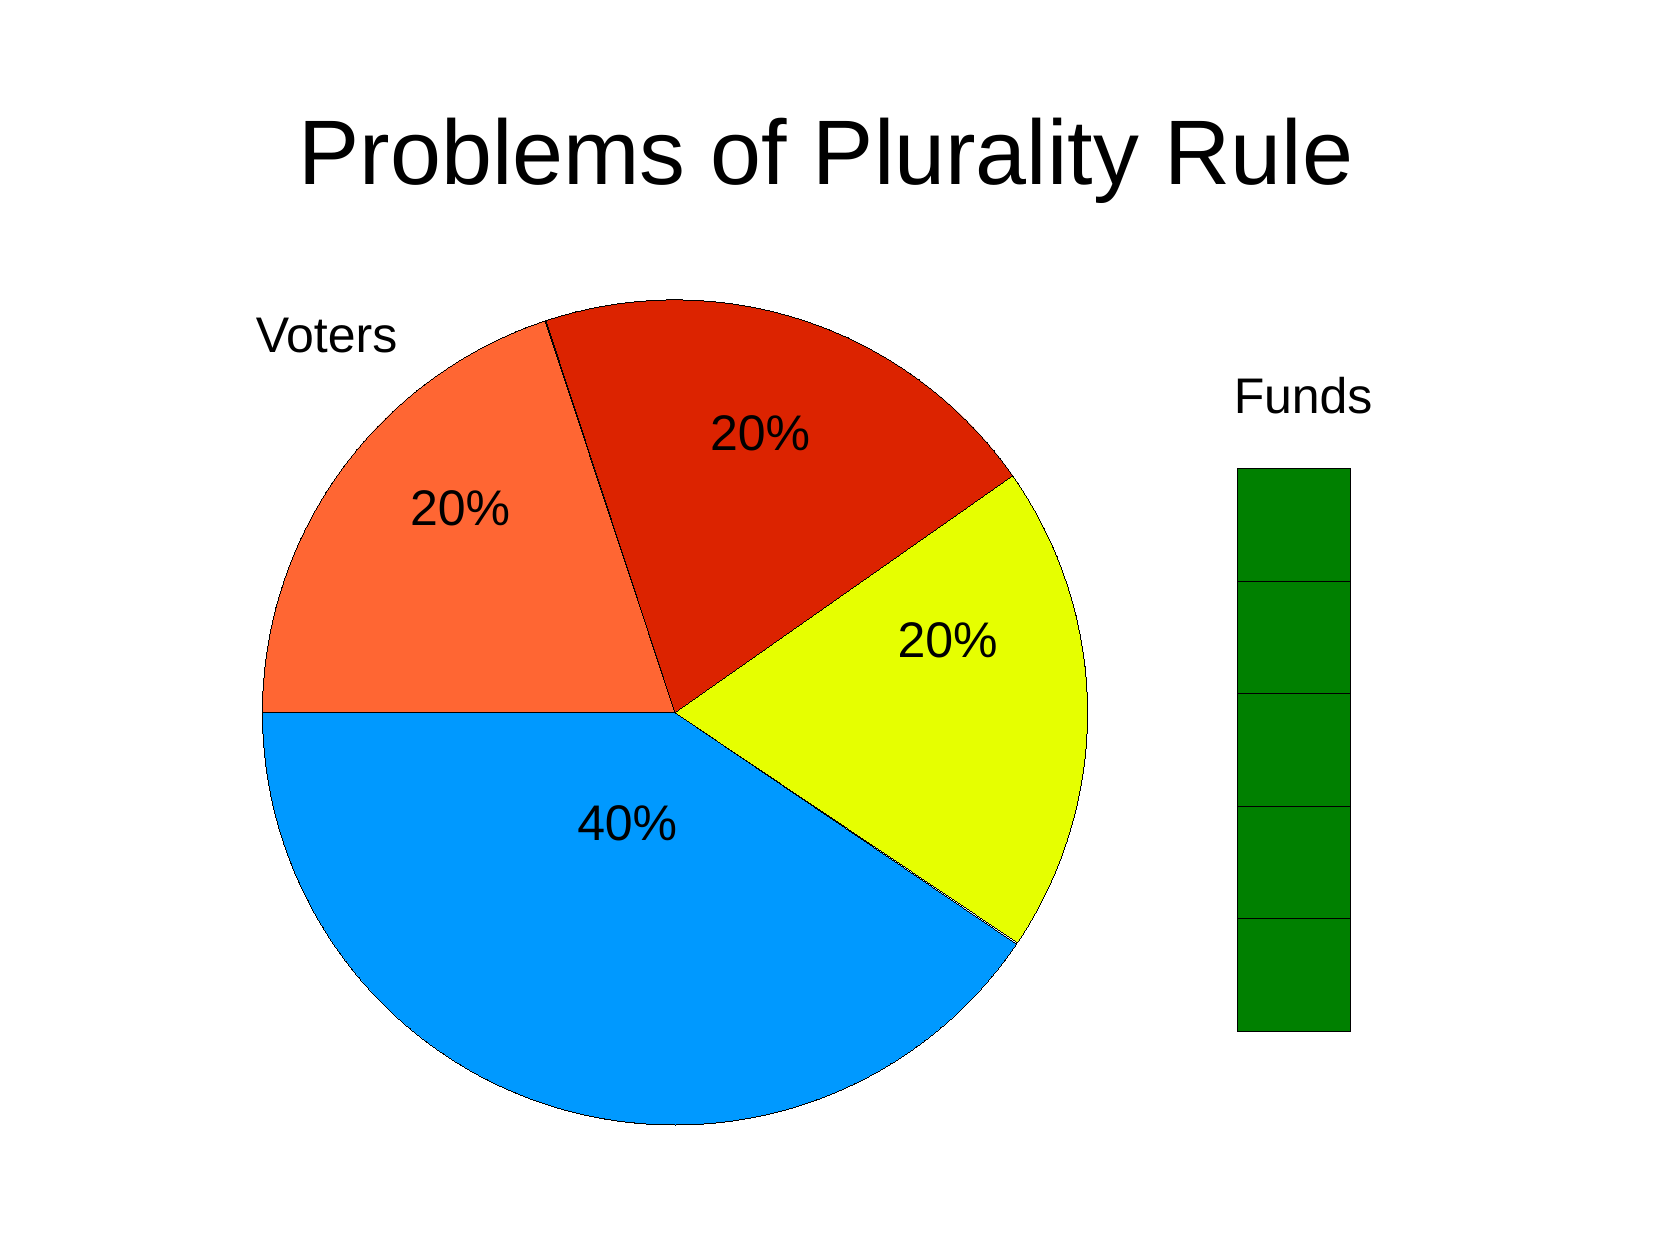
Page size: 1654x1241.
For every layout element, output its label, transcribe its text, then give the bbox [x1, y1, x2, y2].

text_box 20% [882, 604, 1013, 676]
text_box 20% [695, 398, 826, 469]
text_box Voters [241, 300, 413, 371]
text_box 20% [395, 473, 526, 544]
text_box 40% [562, 787, 693, 859]
text_box [262, 299, 1088, 1126]
text_box Funds [1219, 360, 1388, 432]
text_box [1237, 468, 1351, 1032]
title Problems of Plurality Rule [82, 49, 1571, 257]
